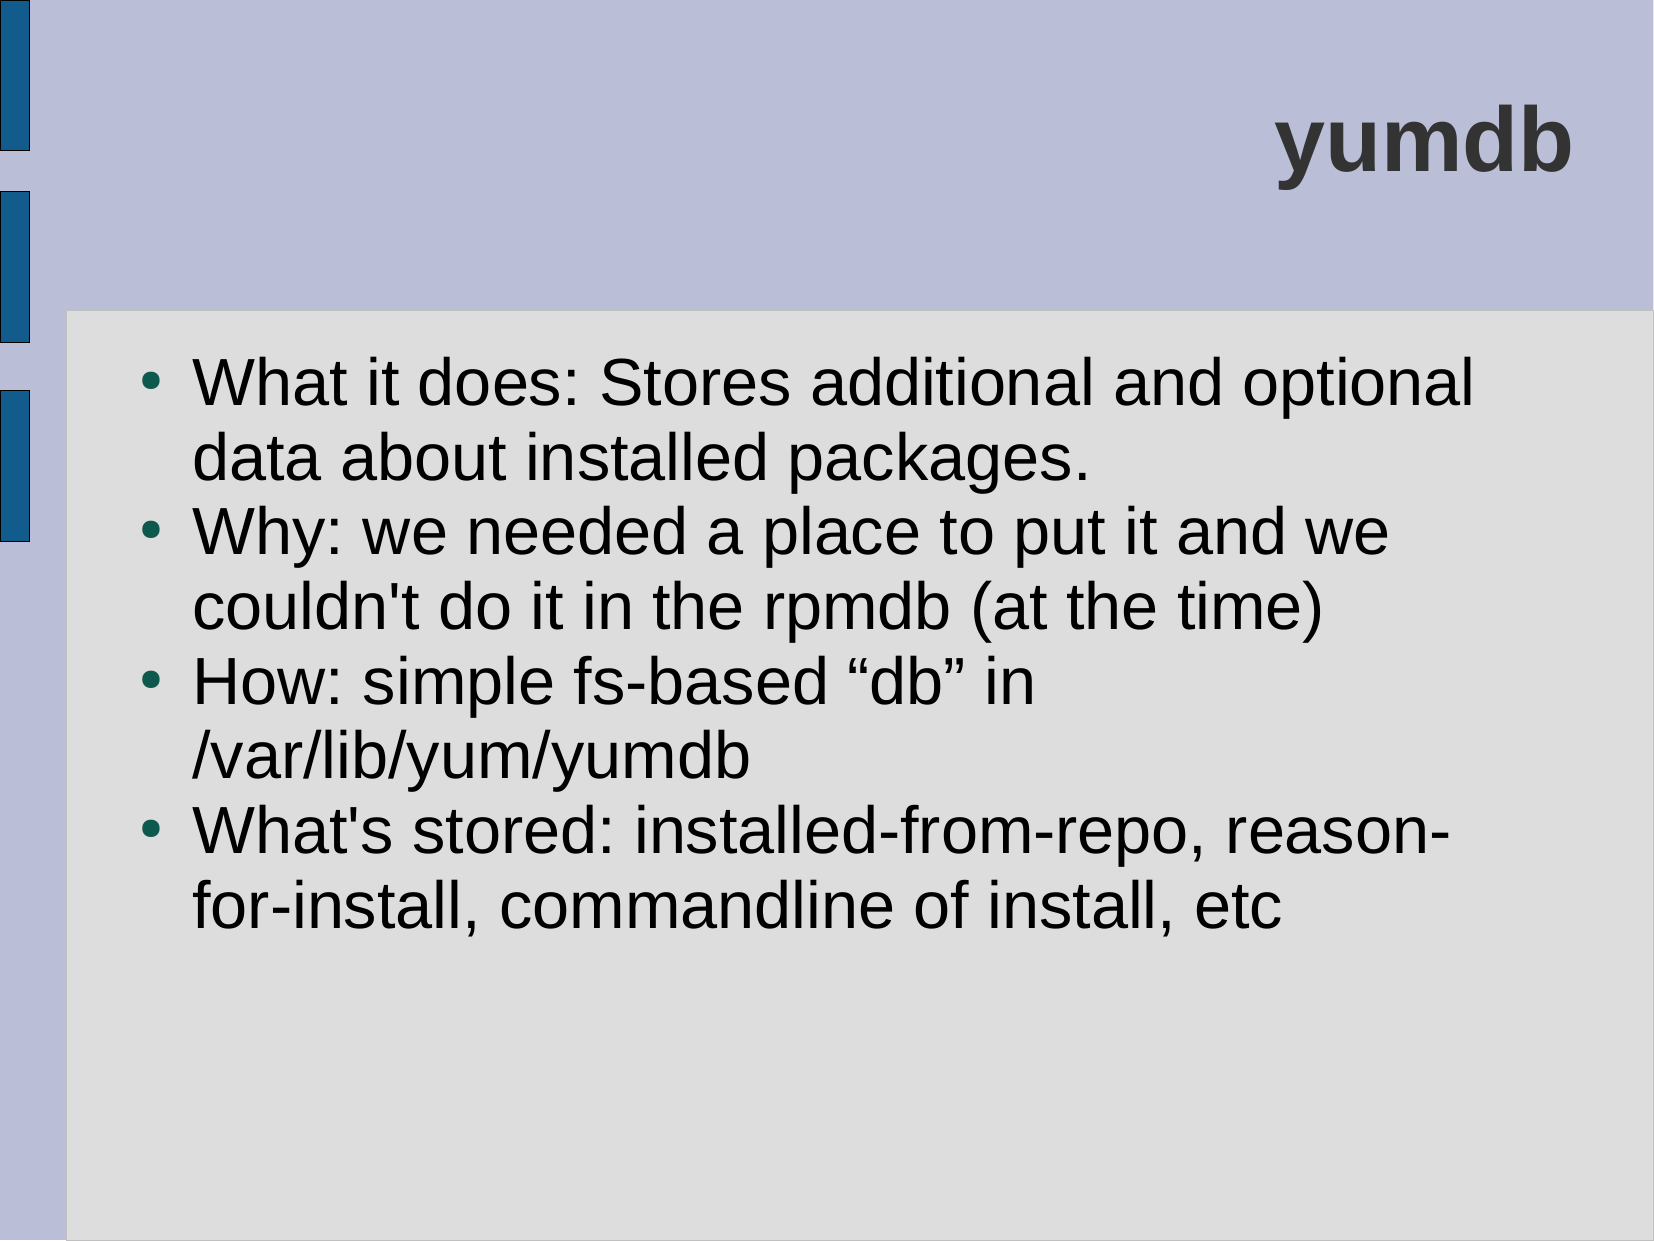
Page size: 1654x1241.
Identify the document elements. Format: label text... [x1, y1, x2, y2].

title yumdb [121, 88, 1576, 191]
list What it does: Stores additional and optional data about installed packages. Why: we needed a place to put it and we couldn't do it in the rpmdb (at the time) How: simple fs-based “db” in /var/lib/yum/yumdb What's stored: installed-from-repo, reason-for-install, commandline of install, etc [121, 344, 1534, 1127]
